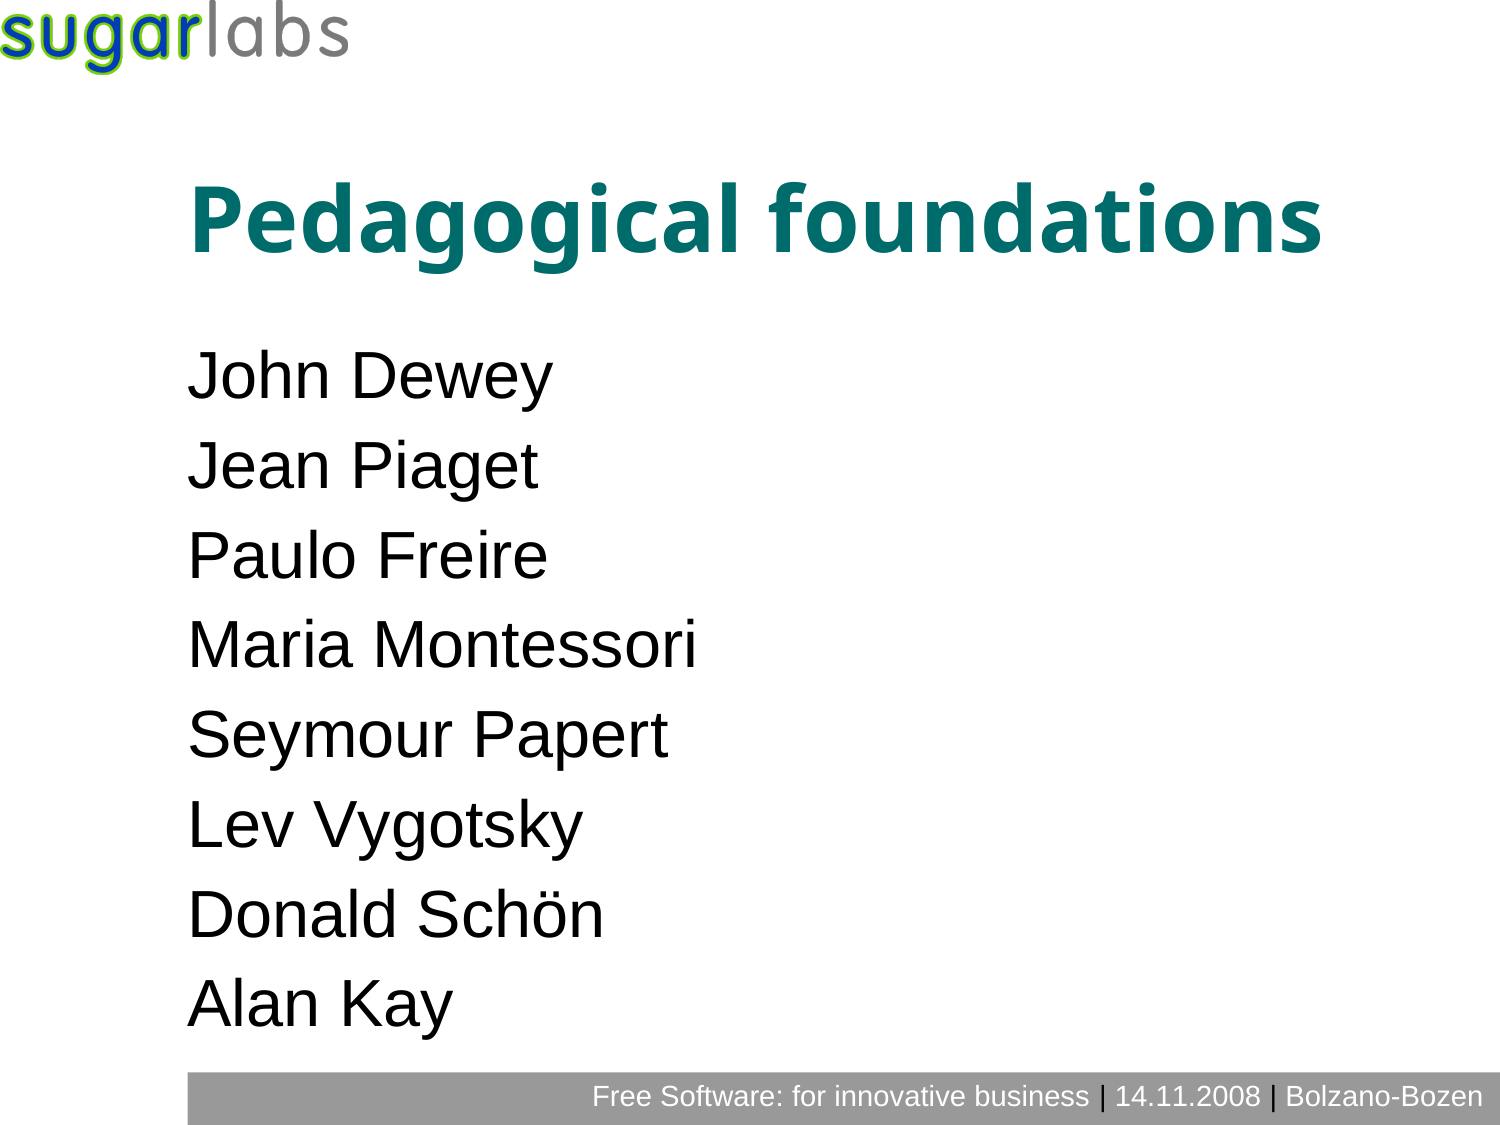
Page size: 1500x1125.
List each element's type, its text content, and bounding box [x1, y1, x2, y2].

picture [0, 0, 348, 75]
subtitle John Dewey Jean Piaget Paulo Freire Maria Montessori Seymour Papert Lev Vygotsky Donald Schön Alan Kay [187, 304, 1425, 1075]
title Pedagogical foundations [187, 75, 1500, 338]
